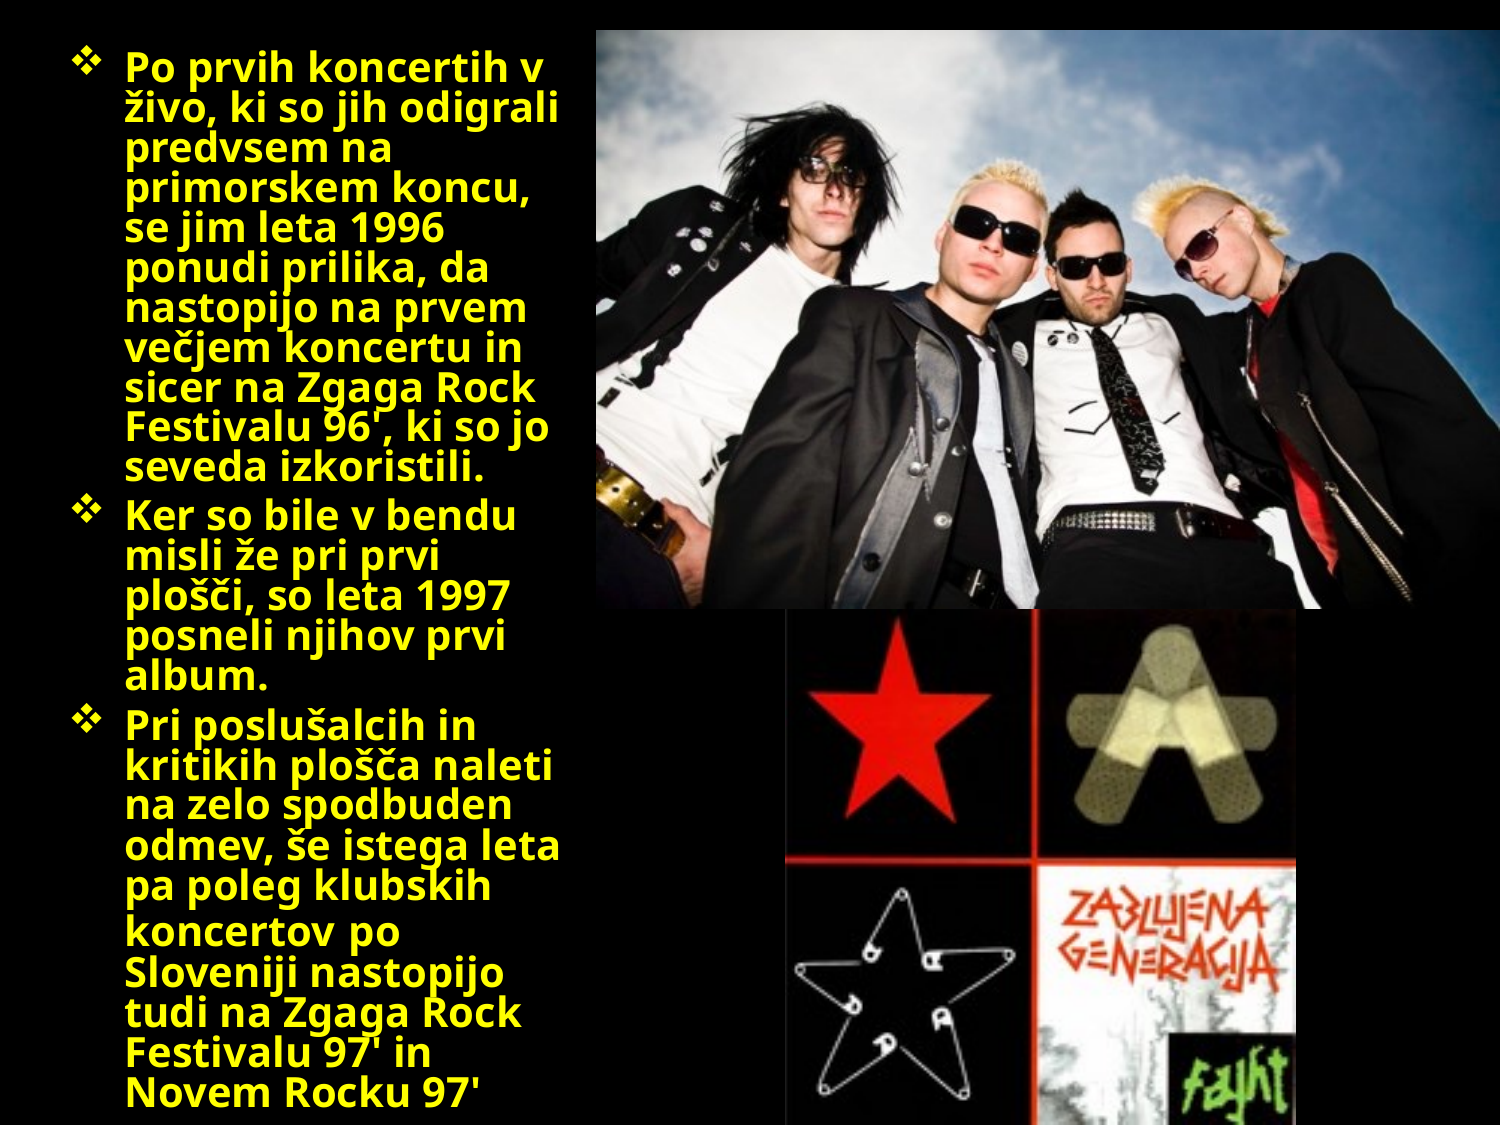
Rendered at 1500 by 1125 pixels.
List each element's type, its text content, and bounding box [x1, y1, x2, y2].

list Po prvih koncertih v živo, ki so jih odigrali predvsem na primorskem koncu, se jim leta 1996 ponudi prilika, da nastopijo na prvem večjem koncertu in sicer na Zgaga Rock Festivalu 96', ki so jo seveda izkoristili. Ker so bile v bendu misli že pri prvi plošči, so leta 1997 posneli njihov prvi album. Pri poslušalcih in kritikih plošča naleti na zelo spodbuden odmev, še istega leta pa poleg klubskih koncertov po Sloveniji nastopijo tudi na Zgaga Rock Festivalu 97' in Novem Rocku 97' [53, 42, 597, 1047]
picture [596, 30, 1500, 1125]
